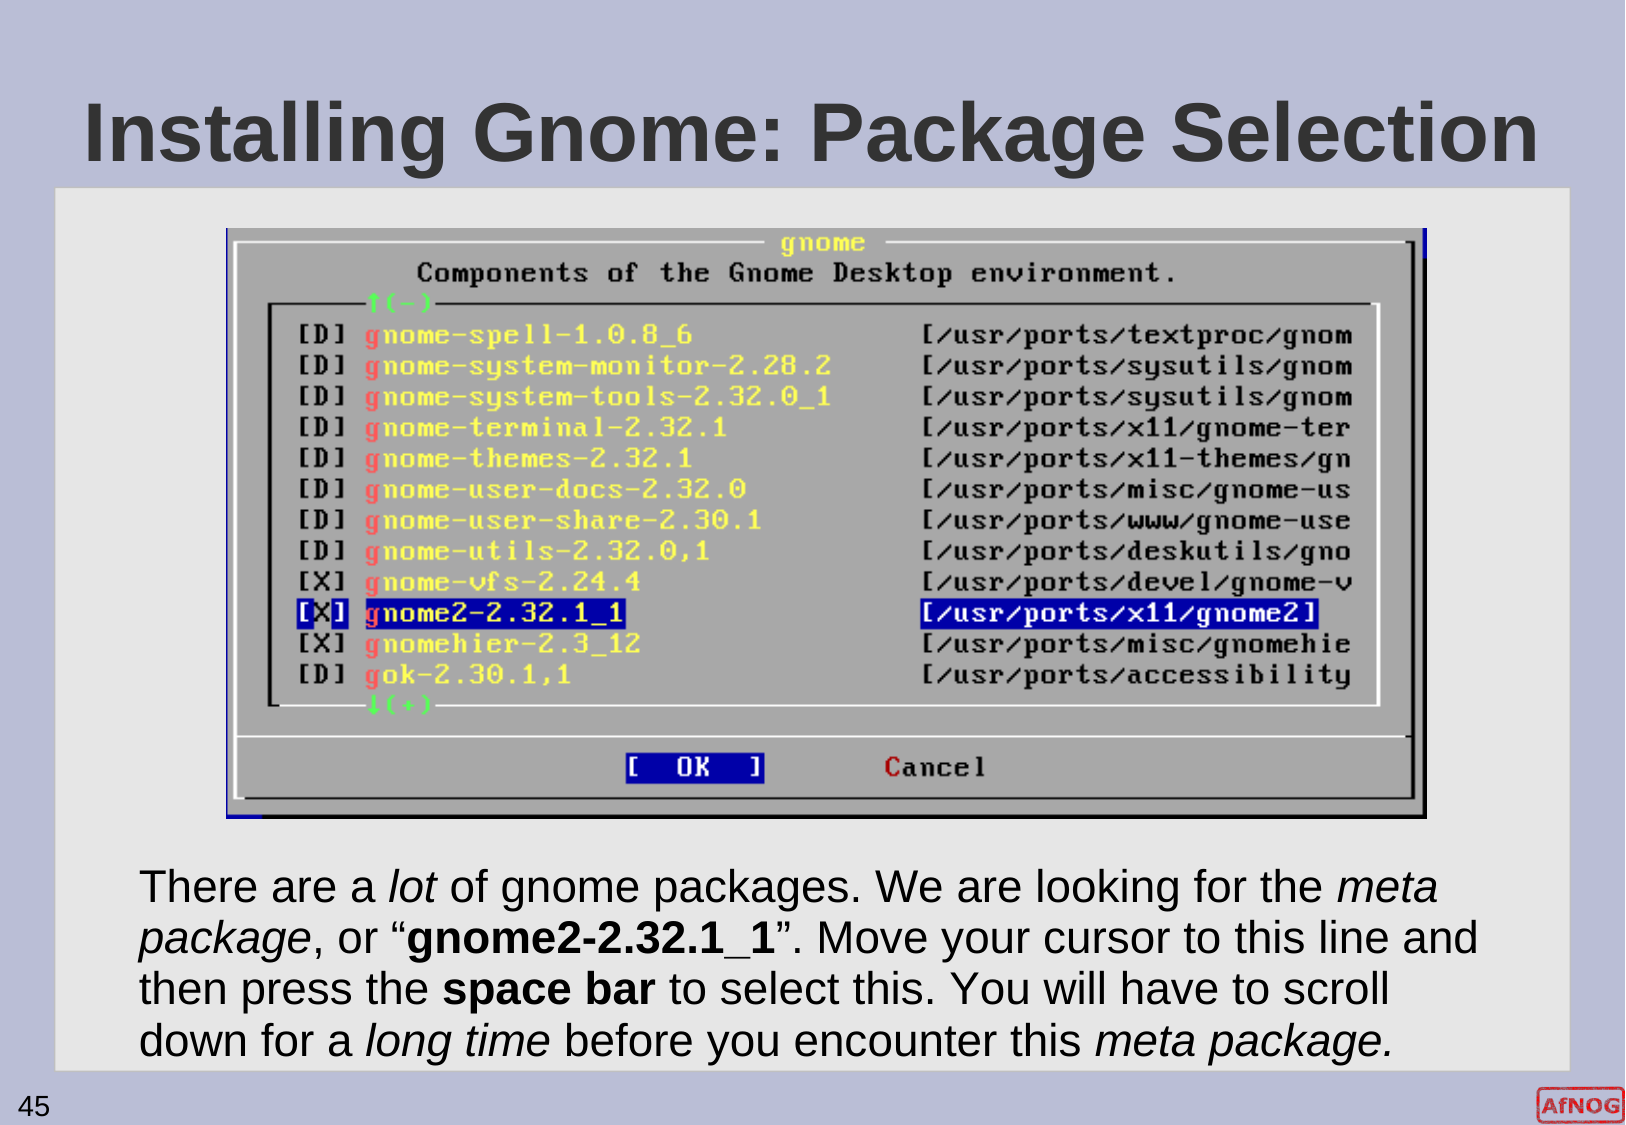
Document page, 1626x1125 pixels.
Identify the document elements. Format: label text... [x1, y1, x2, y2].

picture [1535, 1085, 1626, 1125]
text_box Installing Gnome: Package Selection [54, 51, 1571, 207]
text_box There are a lot of gnome packages. We are looking for the meta package, or “gnome2-2.32.1_1”. Move your cursor to this line and then press the space bar to select this. You will have to scroll down for a long time before you encounter this meta package. [123, 849, 1512, 1015]
picture [226, 228, 1427, 819]
